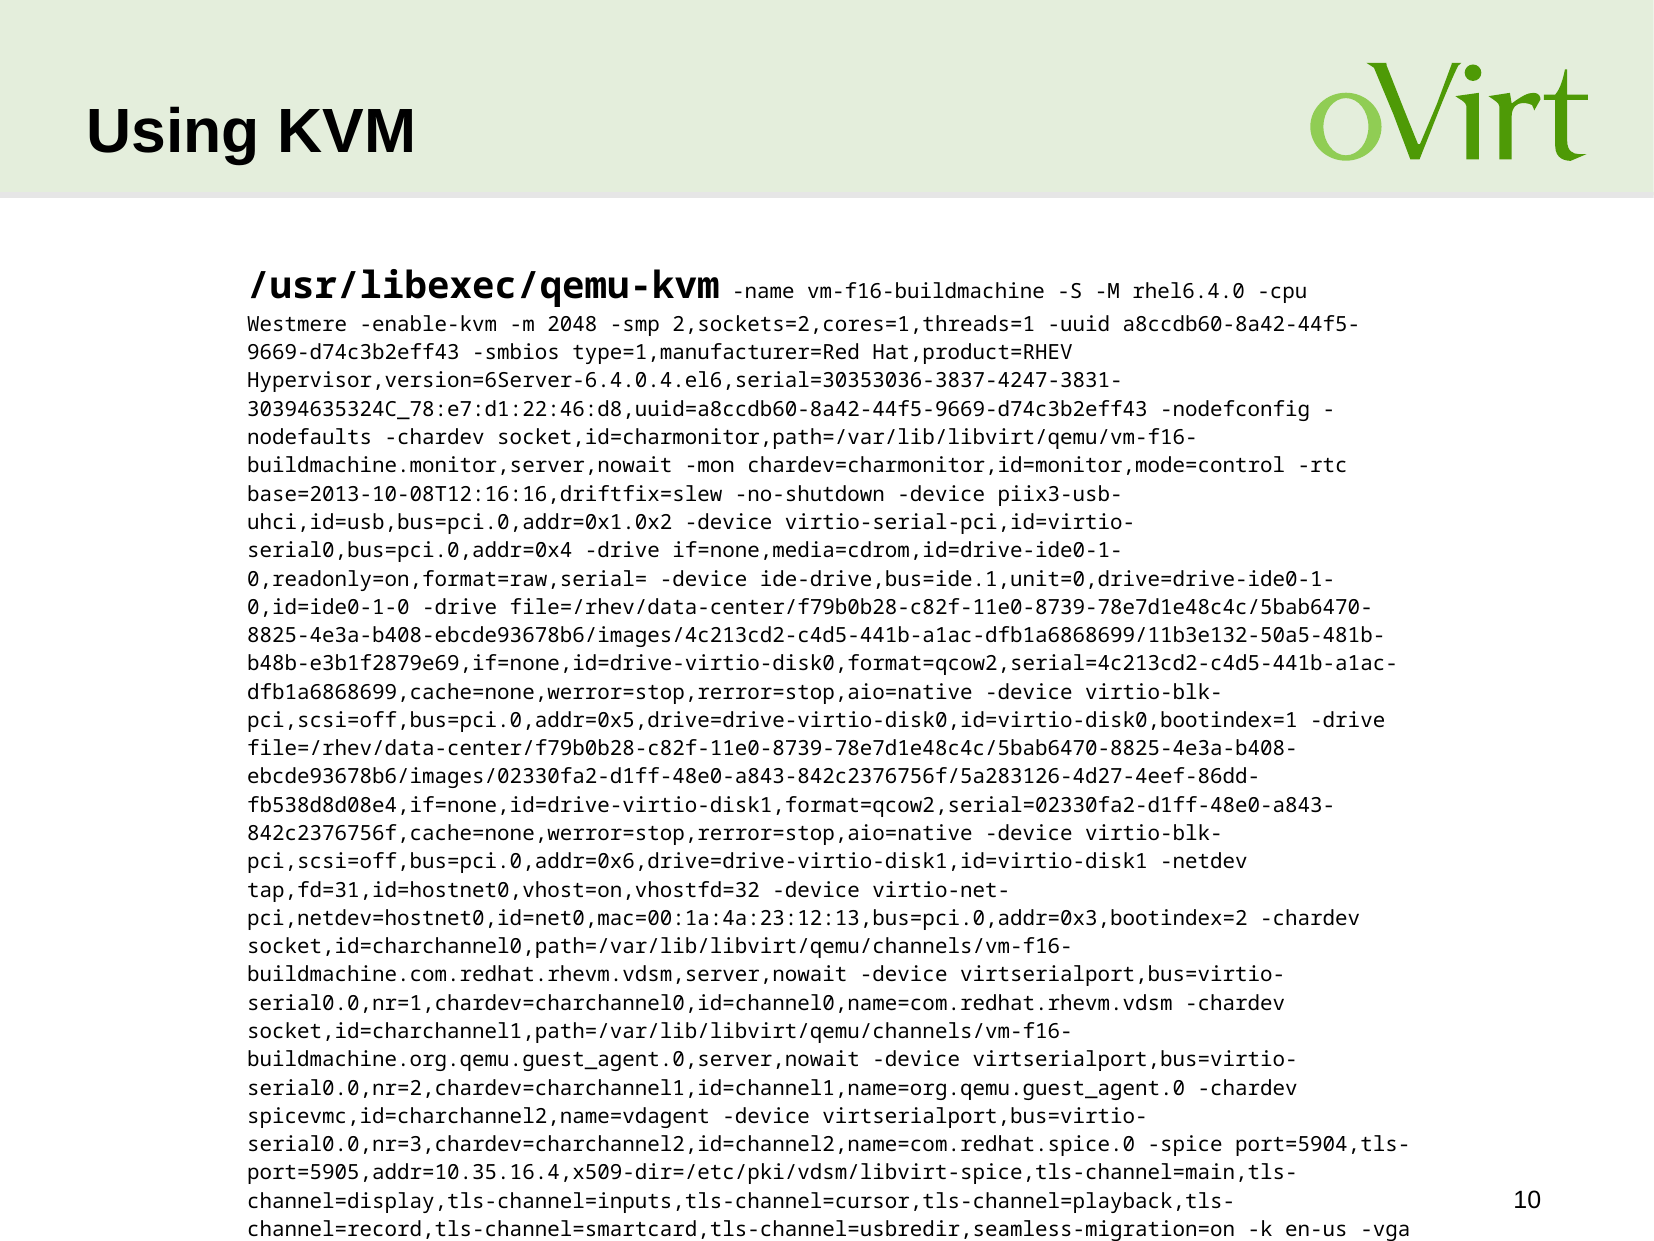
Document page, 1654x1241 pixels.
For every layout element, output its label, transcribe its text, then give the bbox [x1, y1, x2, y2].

text_box /usr/libexec/qemu-kvm -name vm-f16-buildmachine -S -M rhel6.4.0 -cpu Westmere -enable-kvm -m 2048 -smp 2,sockets=2,cores=1,threads=1 -uuid a8ccdb60-8a42-44f5-9669-d74c3b2eff43 -smbios type=1,manufacturer=Red Hat,product=RHEV Hypervisor,version=6Server-6.4.0.4.el6,serial=30353036-3837-4247-3831-30394635324C_78:e7:d1:22:46:d8,uuid=a8ccdb60-8a42-44f5-9669-d74c3b2eff43 -nodefconfig -nodefaults -chardev socket,id=charmonitor,path=/var/lib/libvirt/qemu/vm-f16-buildmachine.monitor,server,nowait -mon chardev=charmonitor,id=monitor,mode=control -rtc base=2013-10-08T12:16:16,driftfix=slew -no-shutdown -device piix3-usb-uhci,id=usb,bus=pci.0,addr=0x1.0x2 -device virtio-serial-pci,id=virtio-serial0,bus=pci.0,addr=0x4 -drive if=none,media=cdrom,id=drive-ide0-1-0,readonly=on,format=raw,serial= -device ide-drive,bus=ide.1,unit=0,drive=drive-ide0-1-0,id=ide0-1-0 -drive file=/rhev/data-center/f79b0b28-c82f-11e0-8739-78e7d1e48c4c/5bab6470-8825-4e3a-b408-ebcde93678b6/images/4c213cd2-c4d5-441b-a1ac-dfb1a6868699/11b3e132-50a5-481b-b48b-e3b1f2879e69,if=none,id=drive-virtio-disk0,format=qcow2,serial=4c213cd2-c4d5-441b-a1ac-dfb1a6868699,cache=none,werror=stop,rerror=stop,aio=native -device virtio-blk-pci,scsi=off,bus=pci.0,addr=0x5,drive=drive-virtio-disk0,id=virtio-disk0,bootindex=1 -drive file=/rhev/data-center/f79b0b28-c82f-11e0-8739-78e7d1e48c4c/5bab6470-8825-4e3a-b408-ebcde93678b6/images/02330fa2-d1ff-48e0-a843-842c2376756f/5a283126-4d27-4eef-86dd-fb538d8d08e4,if=none,id=drive-virtio-disk1,format=qcow2,serial=02330fa2-d1ff-48e0-a843-842c2376756f,cache=none,werror=stop,rerror=stop,aio=native -device virtio-blk-pci,scsi=off,bus=pci.0,addr=0x6,drive=drive-virtio-disk1,id=virtio-disk1 -netdev tap,fd=31,id=hostnet0,vhost=on,vhostfd=32 -device virtio-net-pci,netdev=hostnet0,id=net0,mac=00:1a:4a:23:12:13,bus=pci.0,addr=0x3,bootindex=2 -chardev socket,id=charchannel0,path=/var/lib/libvirt/qemu/channels/vm-f16-buildmachine.com.redhat.rhevm.vdsm,server,nowait -device virtserialport,bus=virtio-serial0.0,nr=1,chardev=charchannel0,id=channel0,name=com.redhat.rhevm.vdsm -chardev socket,id=charchannel1,path=/var/lib/libvirt/qemu/channels/vm-f16-buildmachine.org.qemu.guest_agent.0,server,nowait -device virtserialport,bus=virtio-serial0.0,nr=2,chardev=charchannel1,id=channel1,name=org.qemu.guest_agent.0 -chardev spicevmc,id=charchannel2,name=vdagent -device virtserialport,bus=virtio-serial0.0,nr=3,chardev=charchannel2,id=channel2,name=com.redhat.spice.0 -spice port=5904,tls-port=5905,addr=10.35.16.4,x509-dir=/etc/pki/vdsm/libvirt-spice,tls-channel=main,tls-channel=display,tls-channel=inputs,tls-channel=cursor,tls-channel=playback,tls-channel=record,tls-channel=smartcard,tls-channel=usbredir,seamless-migration=on -k en-us -vga qxl -global qxl-vga.ram_size=67108864 -global qxl-vga.vram_size=67108864 [232, 250, 1425, 1159]
title Using KVM [86, 36, 1307, 225]
